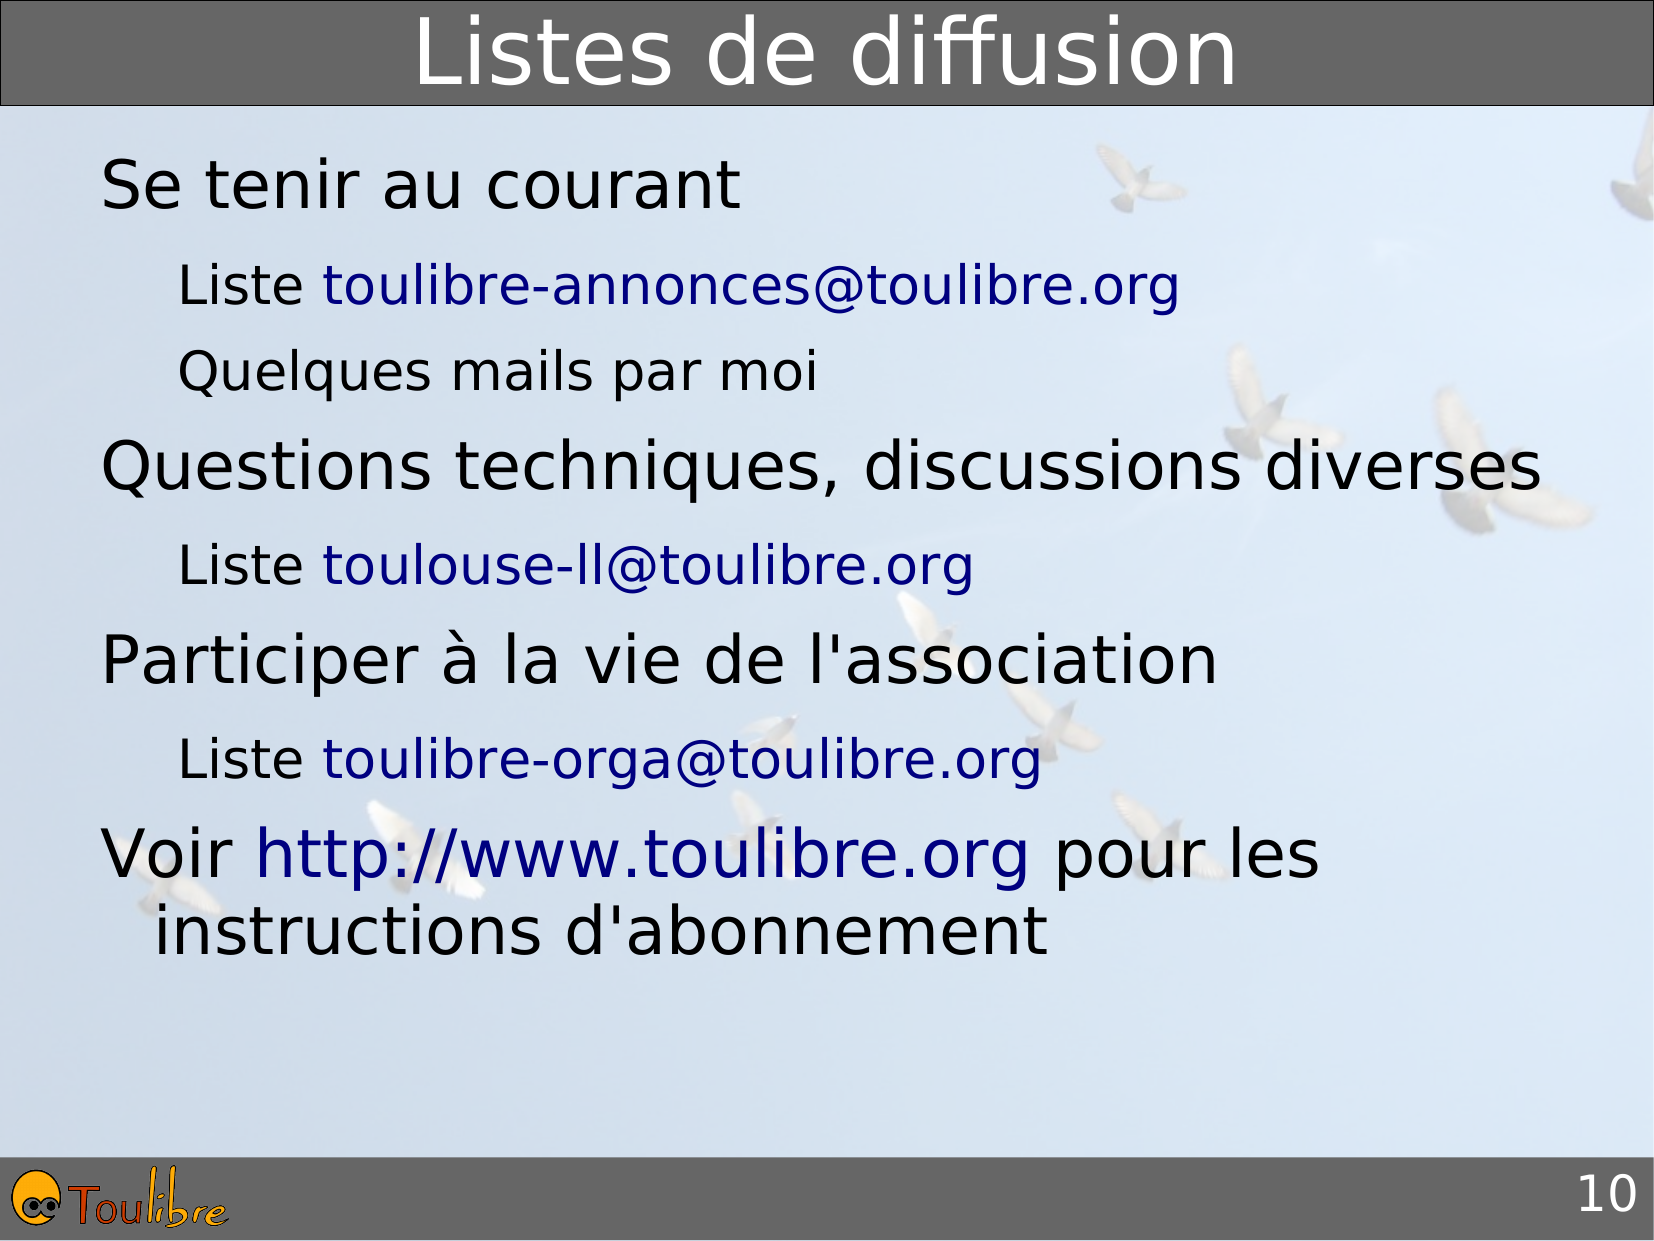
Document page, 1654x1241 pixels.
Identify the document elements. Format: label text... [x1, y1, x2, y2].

list Se tenir au courant Liste toulibre-annonces@toulibre.org Quelques mails par moi Questions techniques, discussions diverses Liste toulouse-ll@toulibre.org Participer à la vie de l'association Liste toulibre-orga@toulibre.org Voir http://www.toulibre.org pour les instructions d'abonnement [82, 146, 1571, 1094]
title Listes de diffusion [0, 0, 1654, 107]
picture [11, 1165, 229, 1228]
